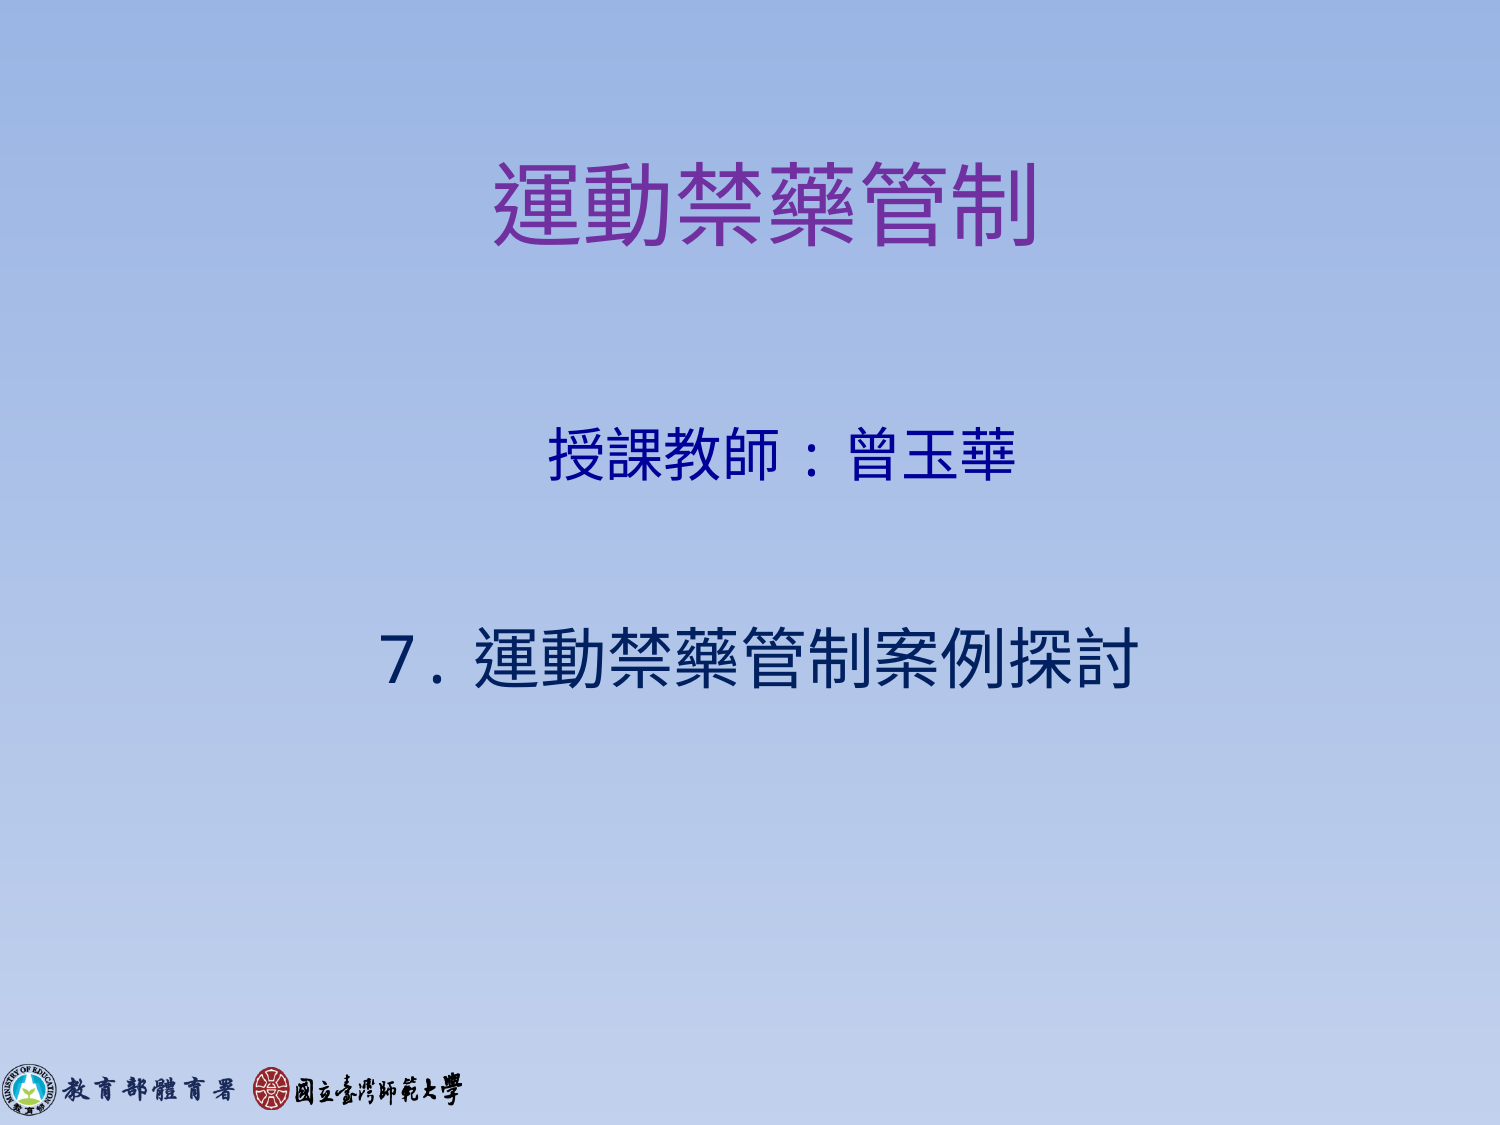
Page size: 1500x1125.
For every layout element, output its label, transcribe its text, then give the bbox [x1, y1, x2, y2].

picture [253, 1067, 462, 1110]
text_box 7.運動禁藥管制案例探討 [234, 609, 1285, 716]
title 運動禁藥管制 [128, 82, 1404, 324]
picture [0, 1051, 243, 1125]
subtitle 授課教師:曾玉華 [257, 410, 1308, 517]
